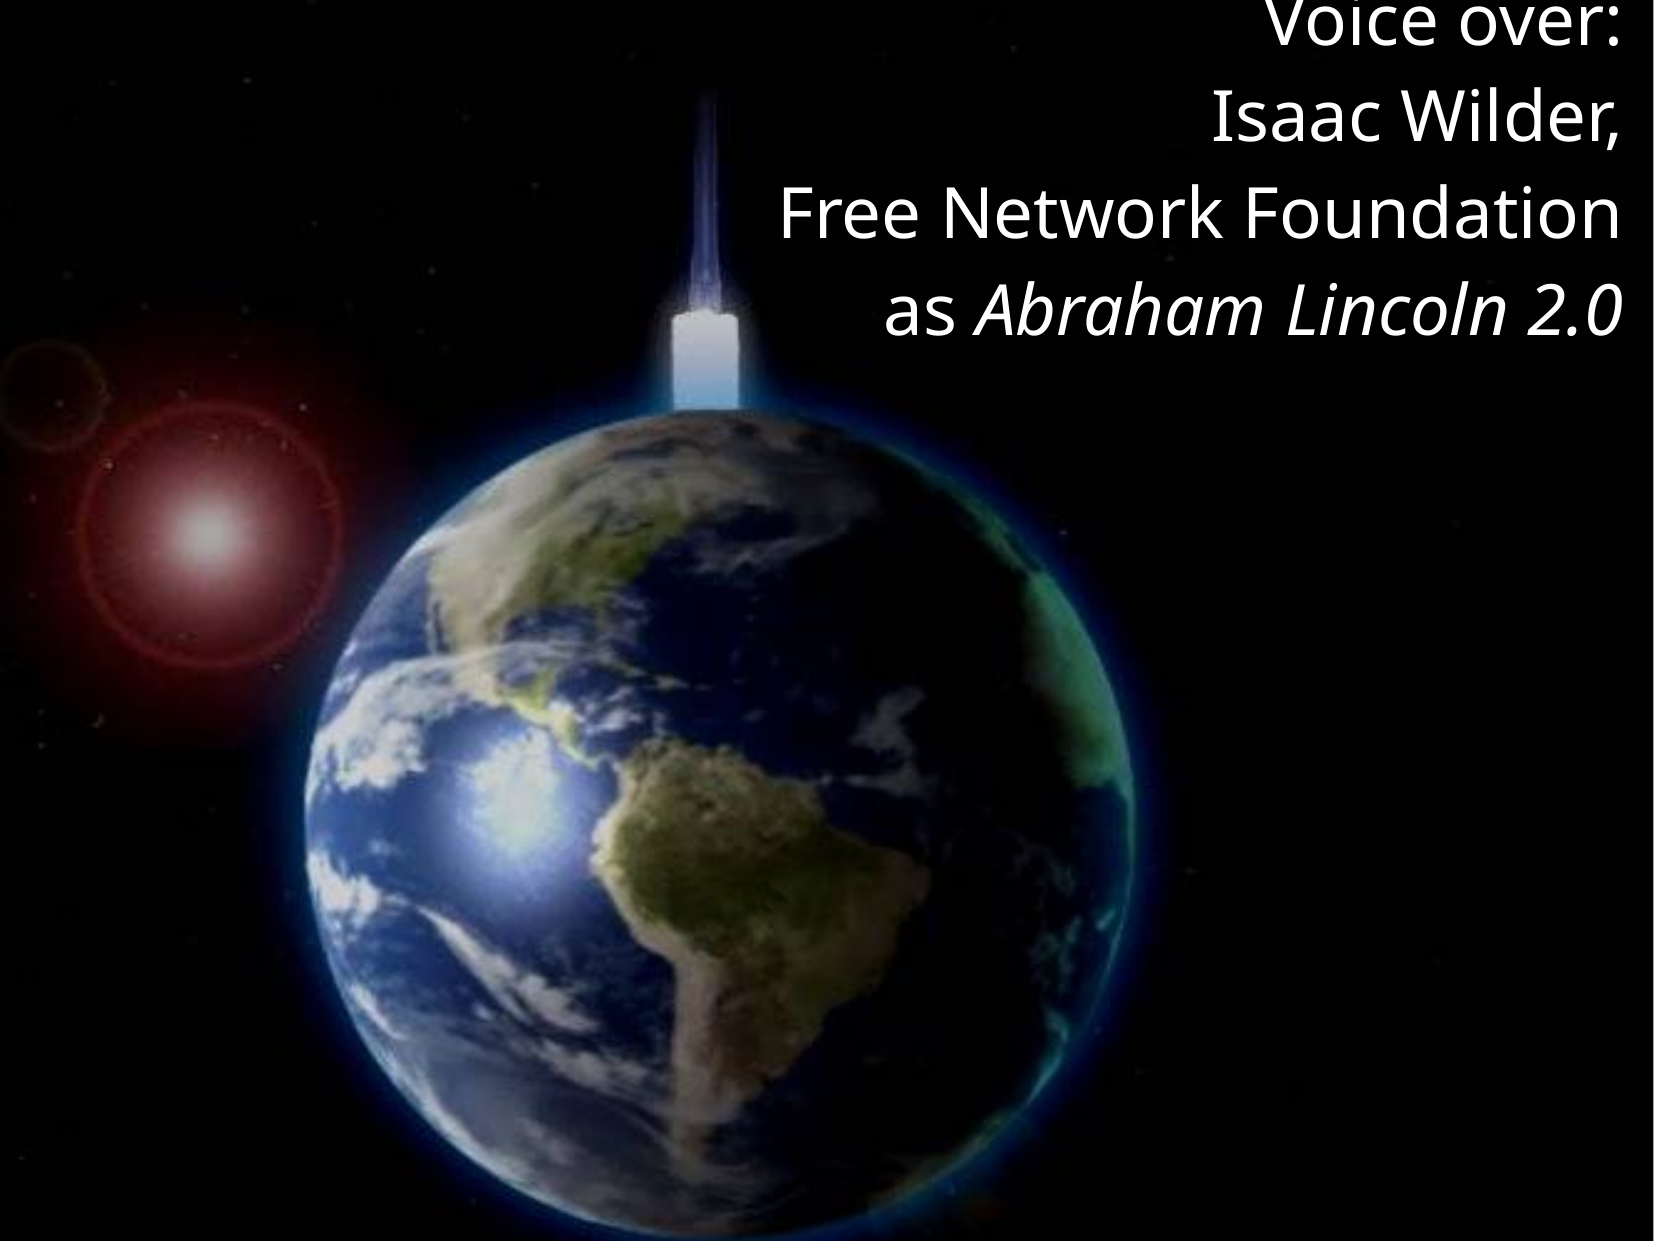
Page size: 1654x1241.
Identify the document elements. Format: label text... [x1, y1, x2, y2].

title Voice over: Isaac Wilder, Free Network Foundation as Abraham Lincoln 2.0 [74, 0, 1625, 328]
picture [0, 0, 1654, 1241]
